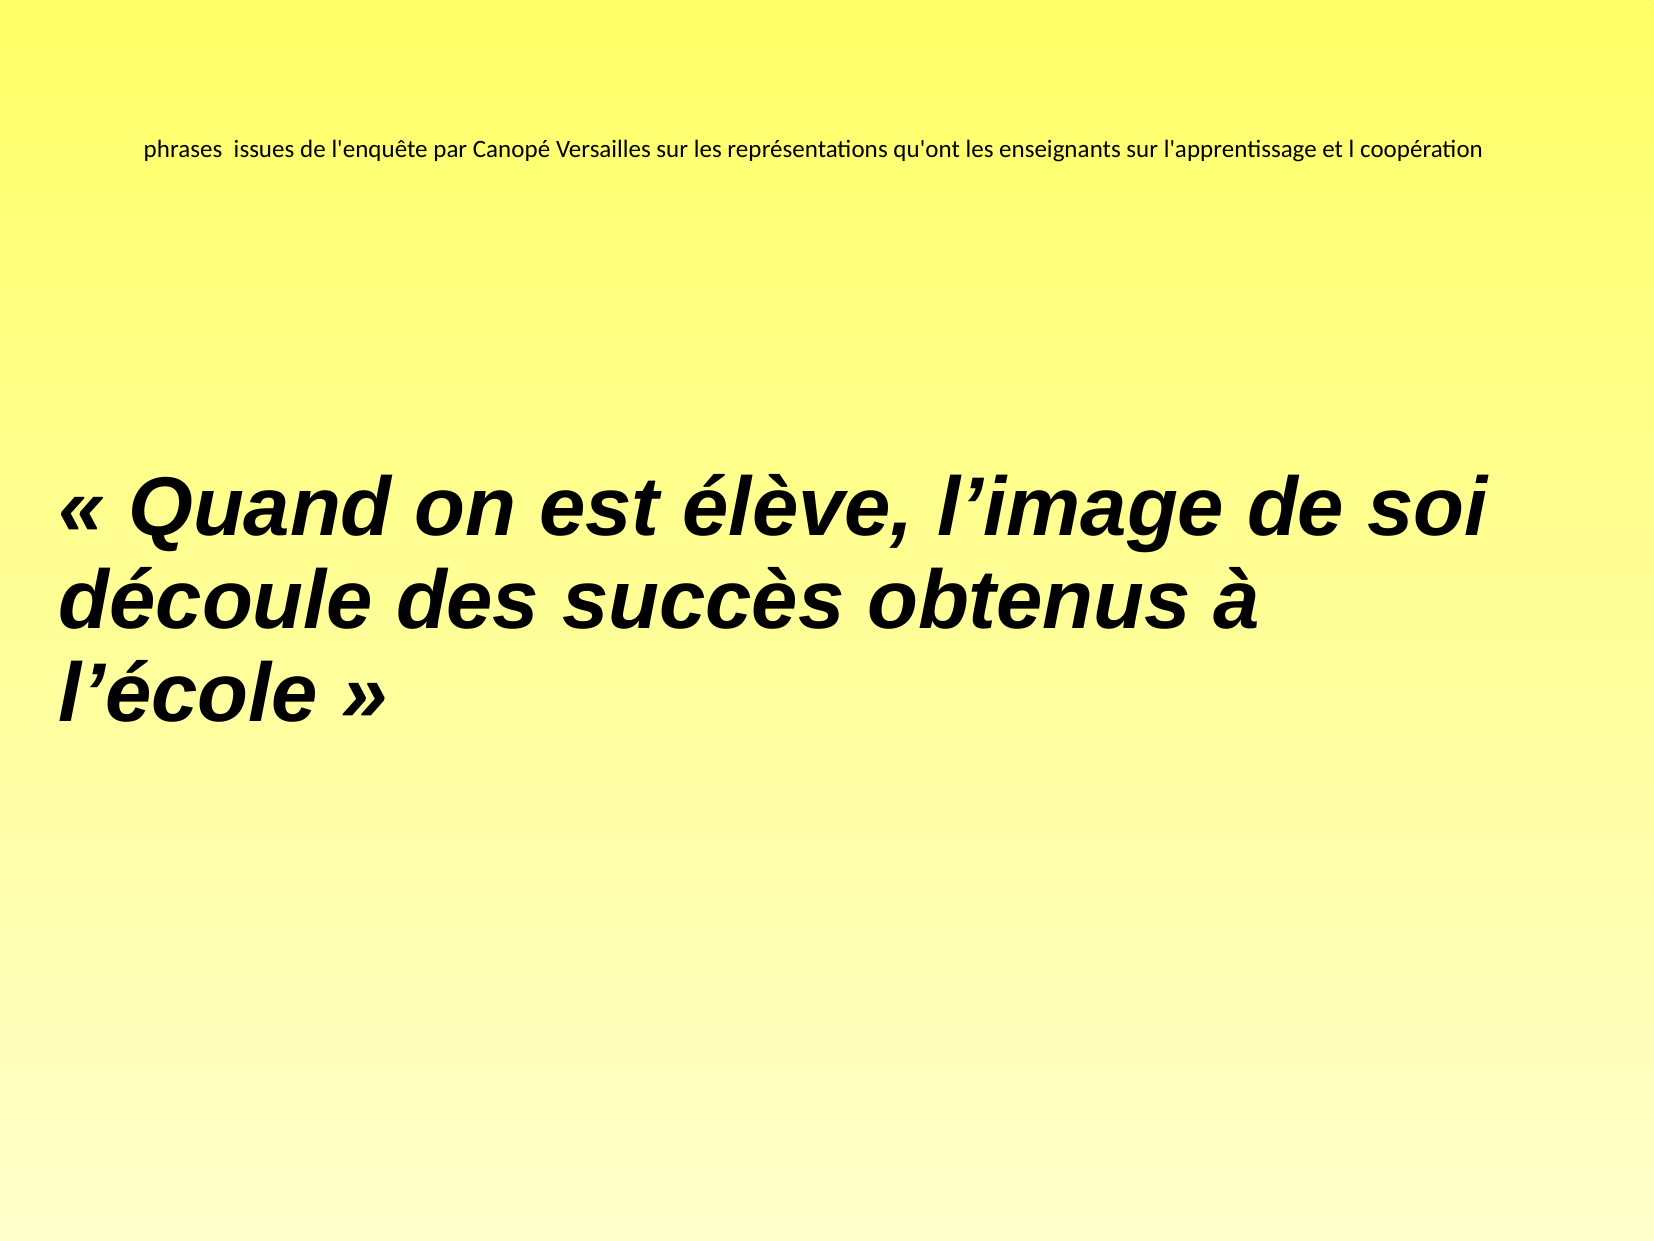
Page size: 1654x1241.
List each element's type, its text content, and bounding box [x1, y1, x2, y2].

list « Quand on est élève, l’image de soi découle des succès obtenus à l’école » [59, 460, 1548, 1180]
title phrases issues de l'enquête par Canopé Versailles sur les représentations qu'ont les enseignants sur l'apprentissage et l coopération [70, 47, 1559, 255]
